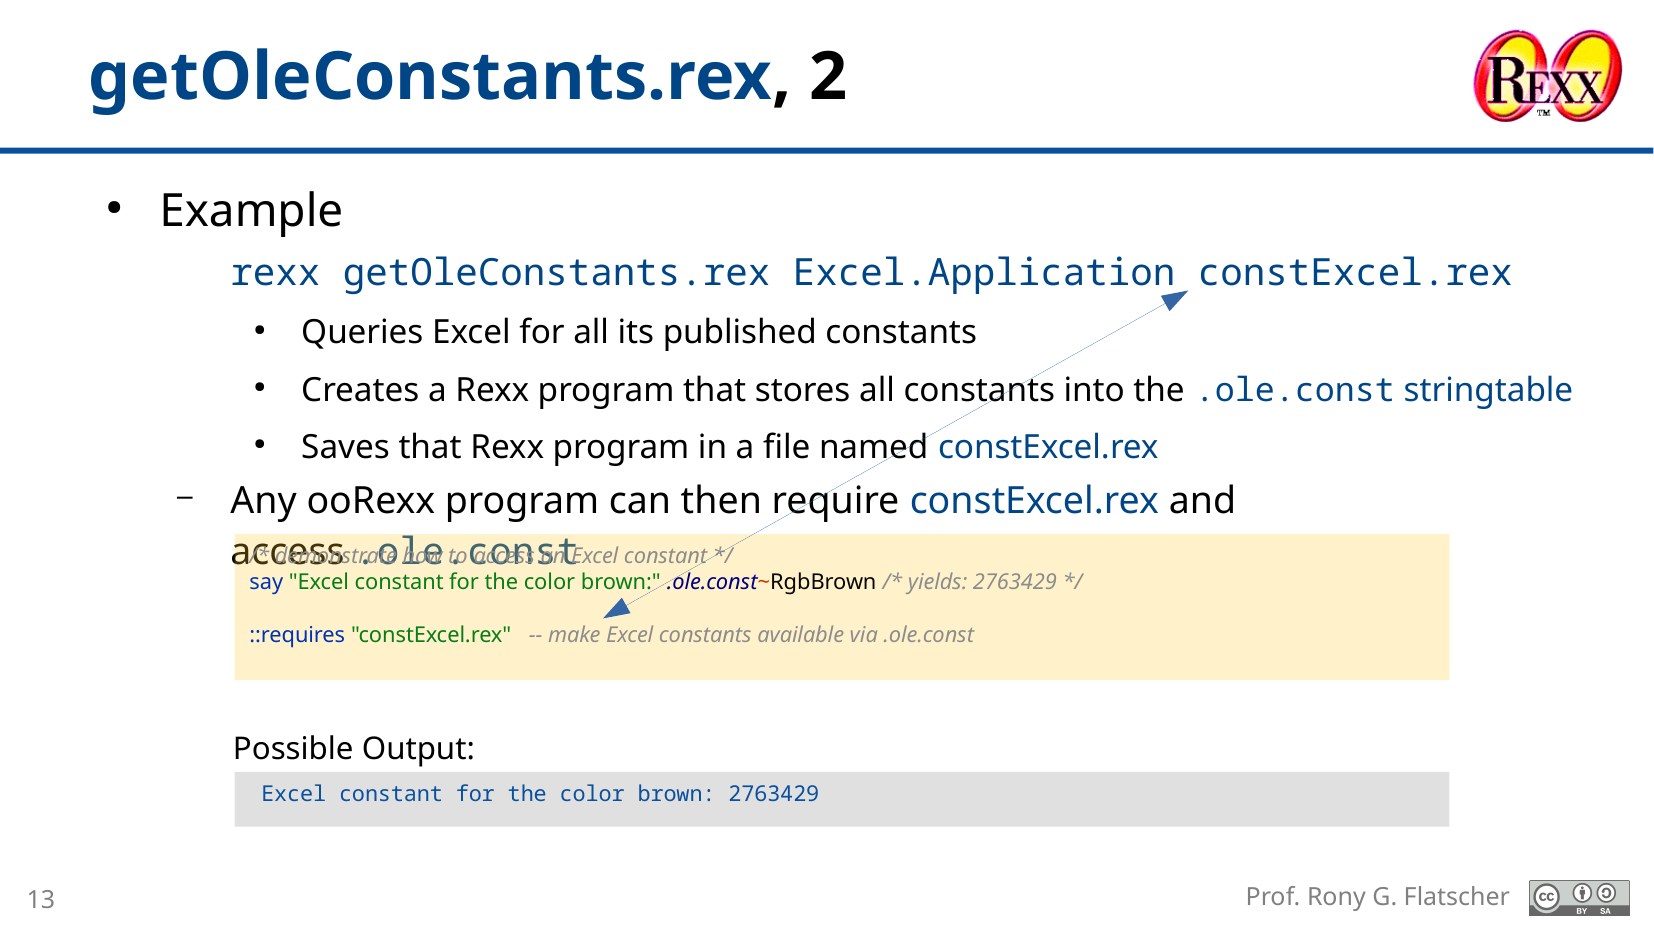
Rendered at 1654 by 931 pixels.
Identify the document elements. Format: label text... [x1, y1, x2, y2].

list Example rexx getOleConstants.rex Excel.Application constExcel.rex Queries Excel for all its published constants Creates a Rexx program that stores all constants into the .ole.const stringtable Saves that Rexx program in a file named constExcel.rex Any ooRexx program can then require constExcel.rex and access .ole.const [88, 177, 1577, 857]
text_box Excel constant for the color brown: 2763429 [234, 771, 1450, 827]
title getOleConstants.rex, 2 [29, 0, 1654, 148]
text_box /* demonstrate how to access an Excel constant */ say "Excel constant for the color brown:" .ole.const~RgbBrown /* yields: 2763429 */ ::requires "constExcel.rex" -- make Excel constants available via .ole.const [234, 534, 1450, 681]
text_box Possible Output: [218, 718, 1398, 774]
